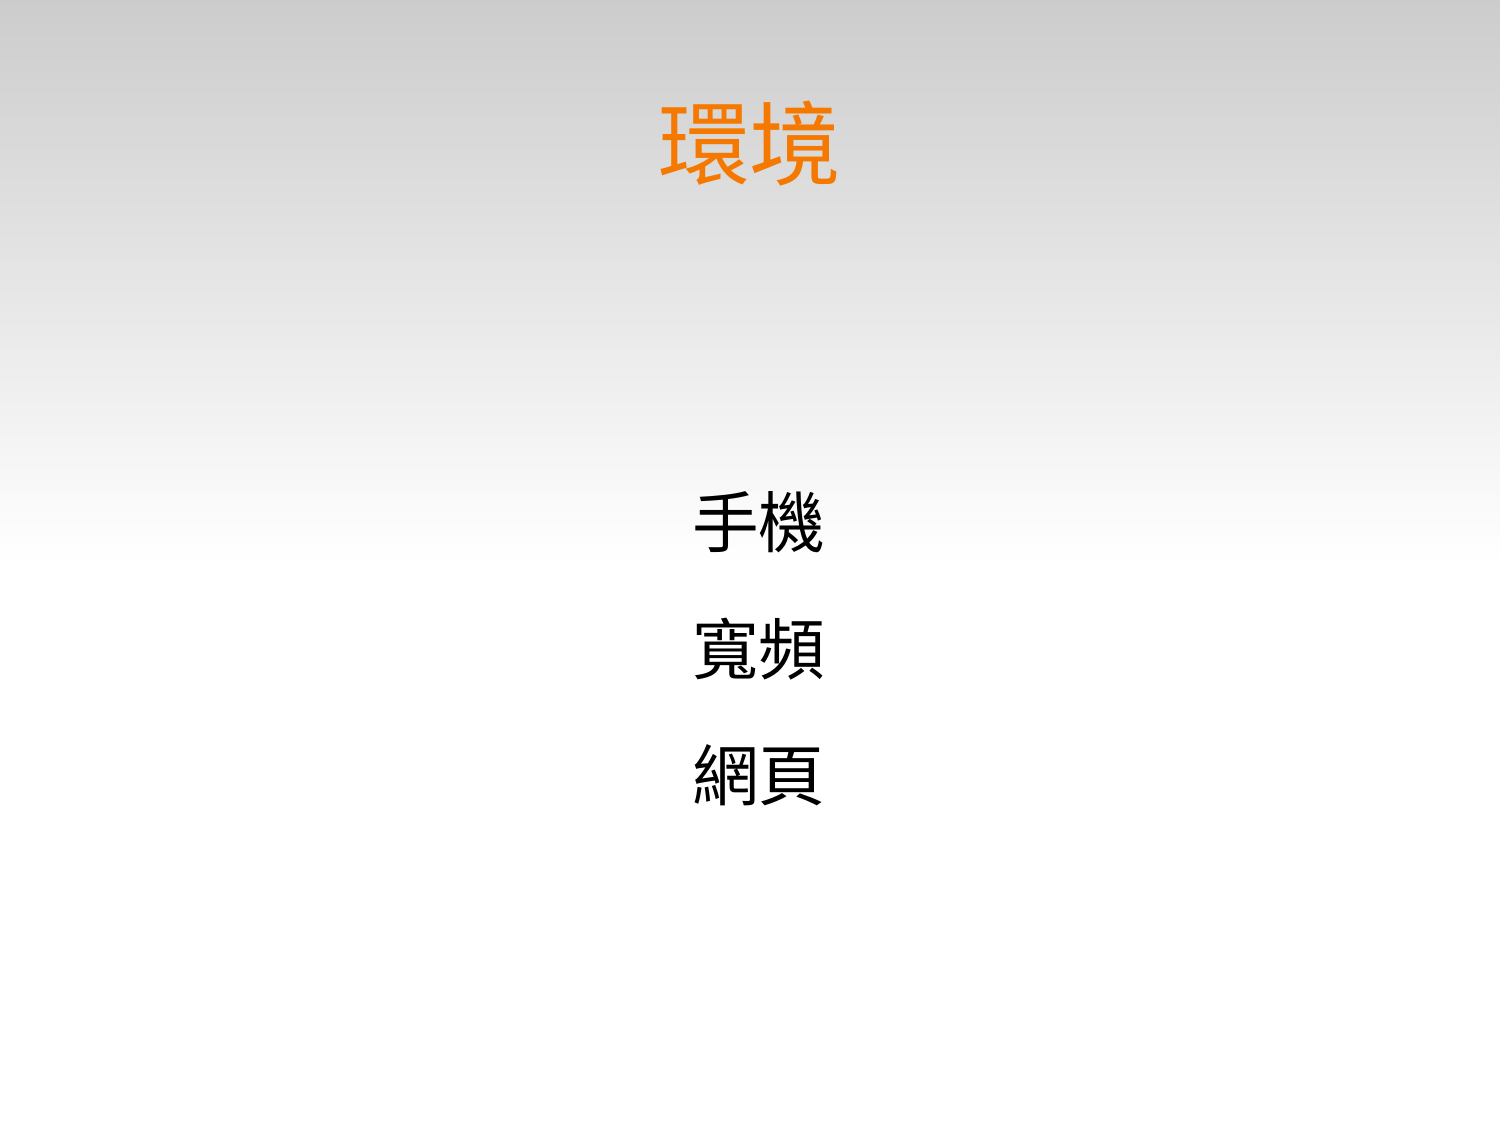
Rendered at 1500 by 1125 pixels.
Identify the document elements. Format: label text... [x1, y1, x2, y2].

title 環境 [75, 52, 1425, 226]
list 手機 寬頻 網頁 [75, 263, 1425, 991]
